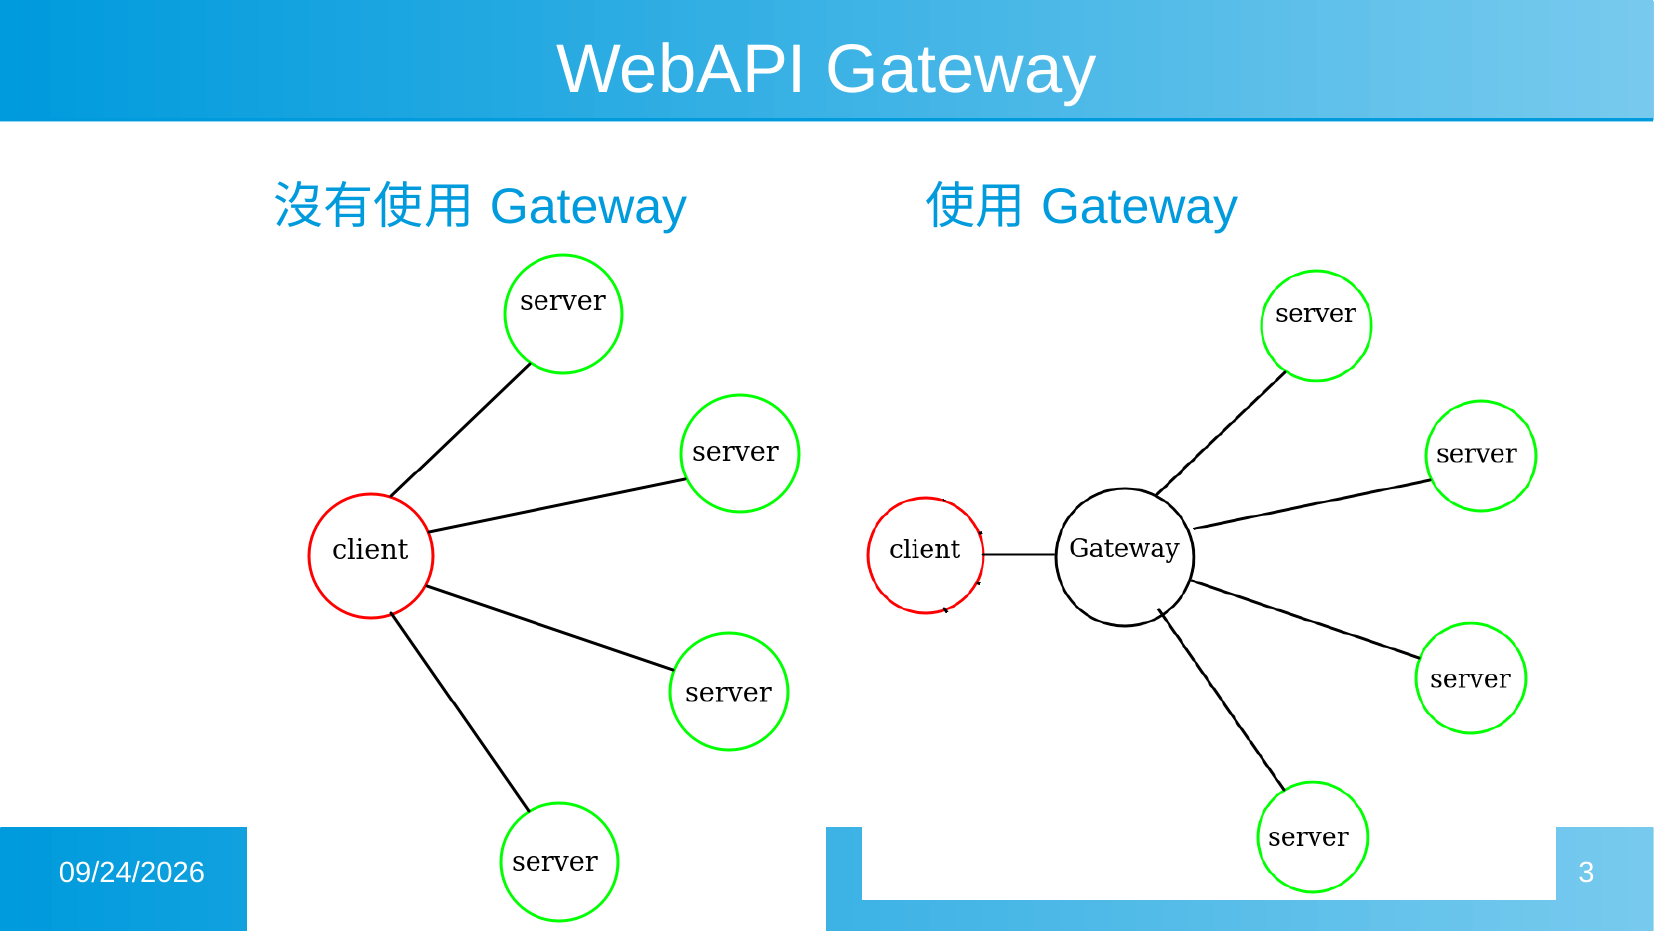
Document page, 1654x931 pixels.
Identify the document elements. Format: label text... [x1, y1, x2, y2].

list 沒有使用 Gateway 使用 Gateway [59, 177, 1595, 768]
picture [247, 242, 826, 931]
picture [862, 263, 1556, 901]
title WebAPI Gateway [59, 29, 1595, 108]
